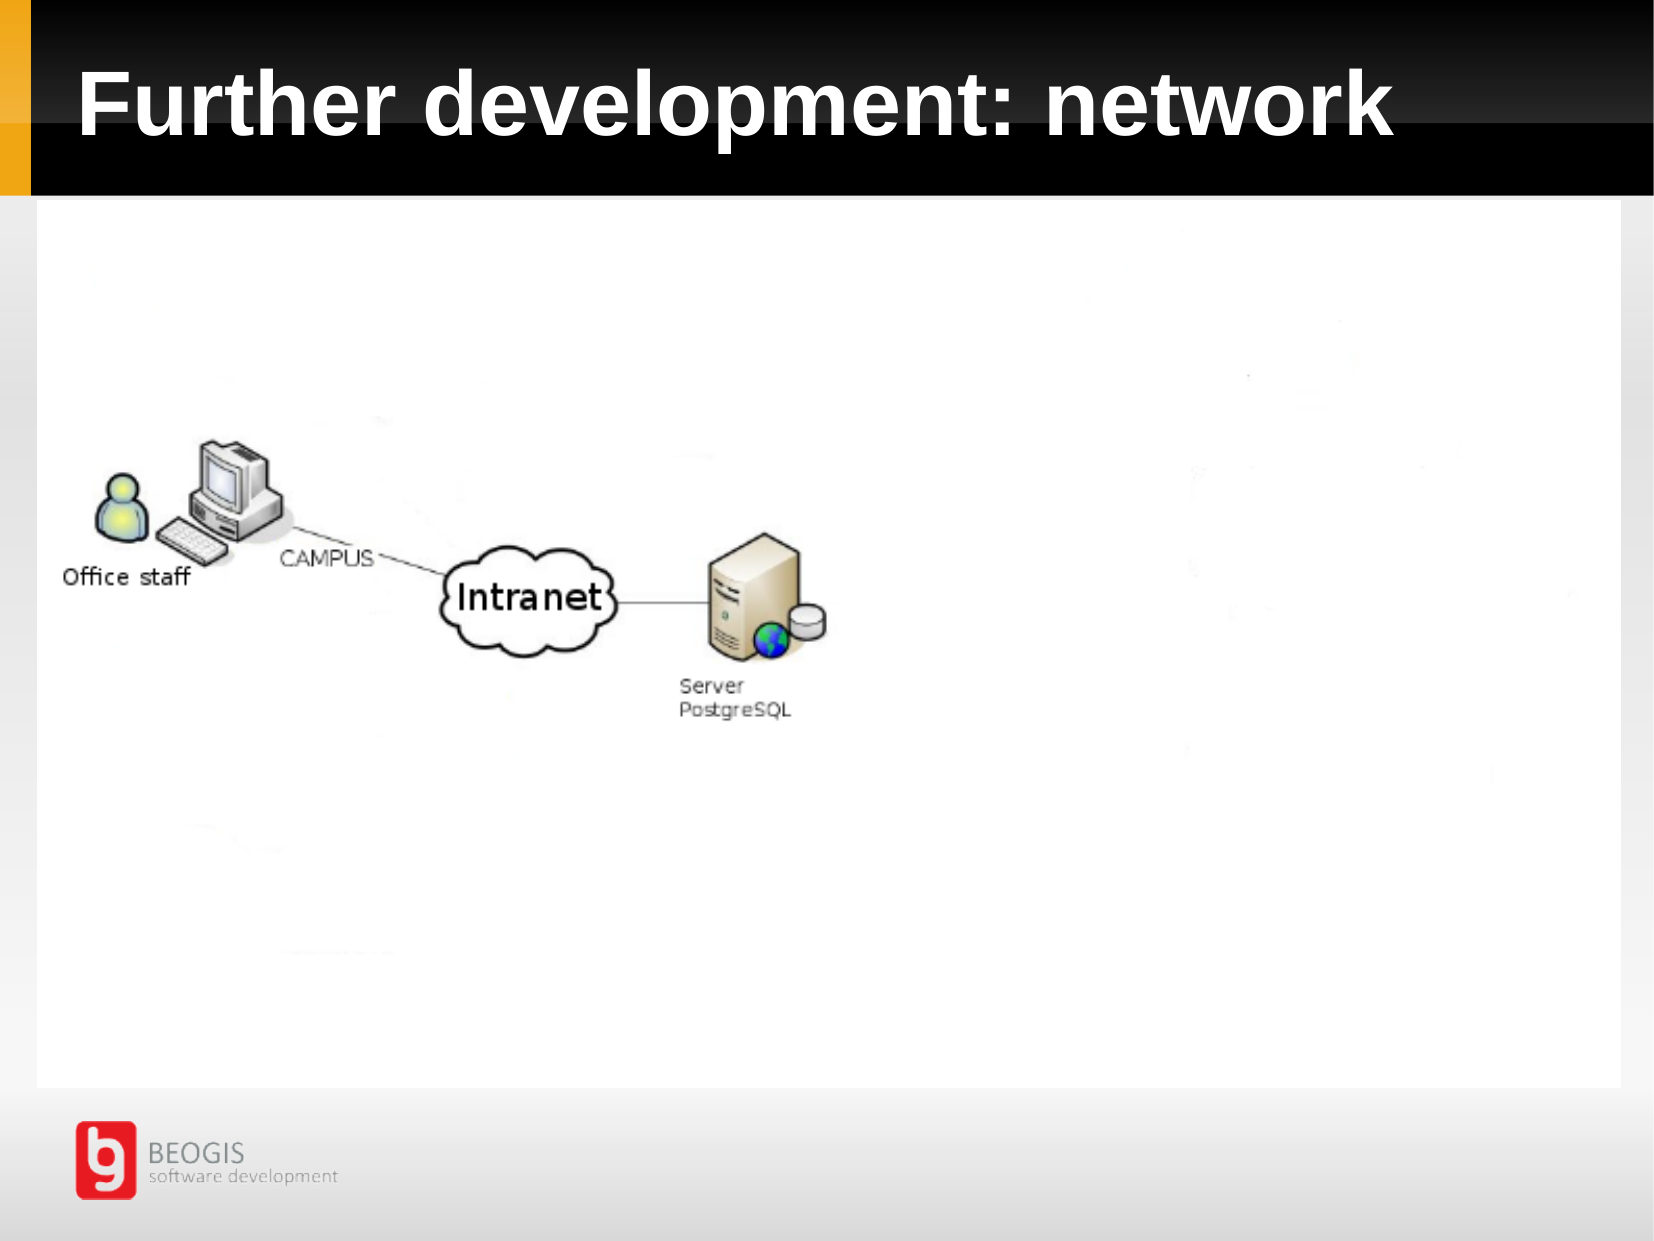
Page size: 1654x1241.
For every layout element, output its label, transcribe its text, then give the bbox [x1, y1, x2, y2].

picture [0, 0, 1654, 1241]
title Further development: network [76, 7, 1565, 200]
